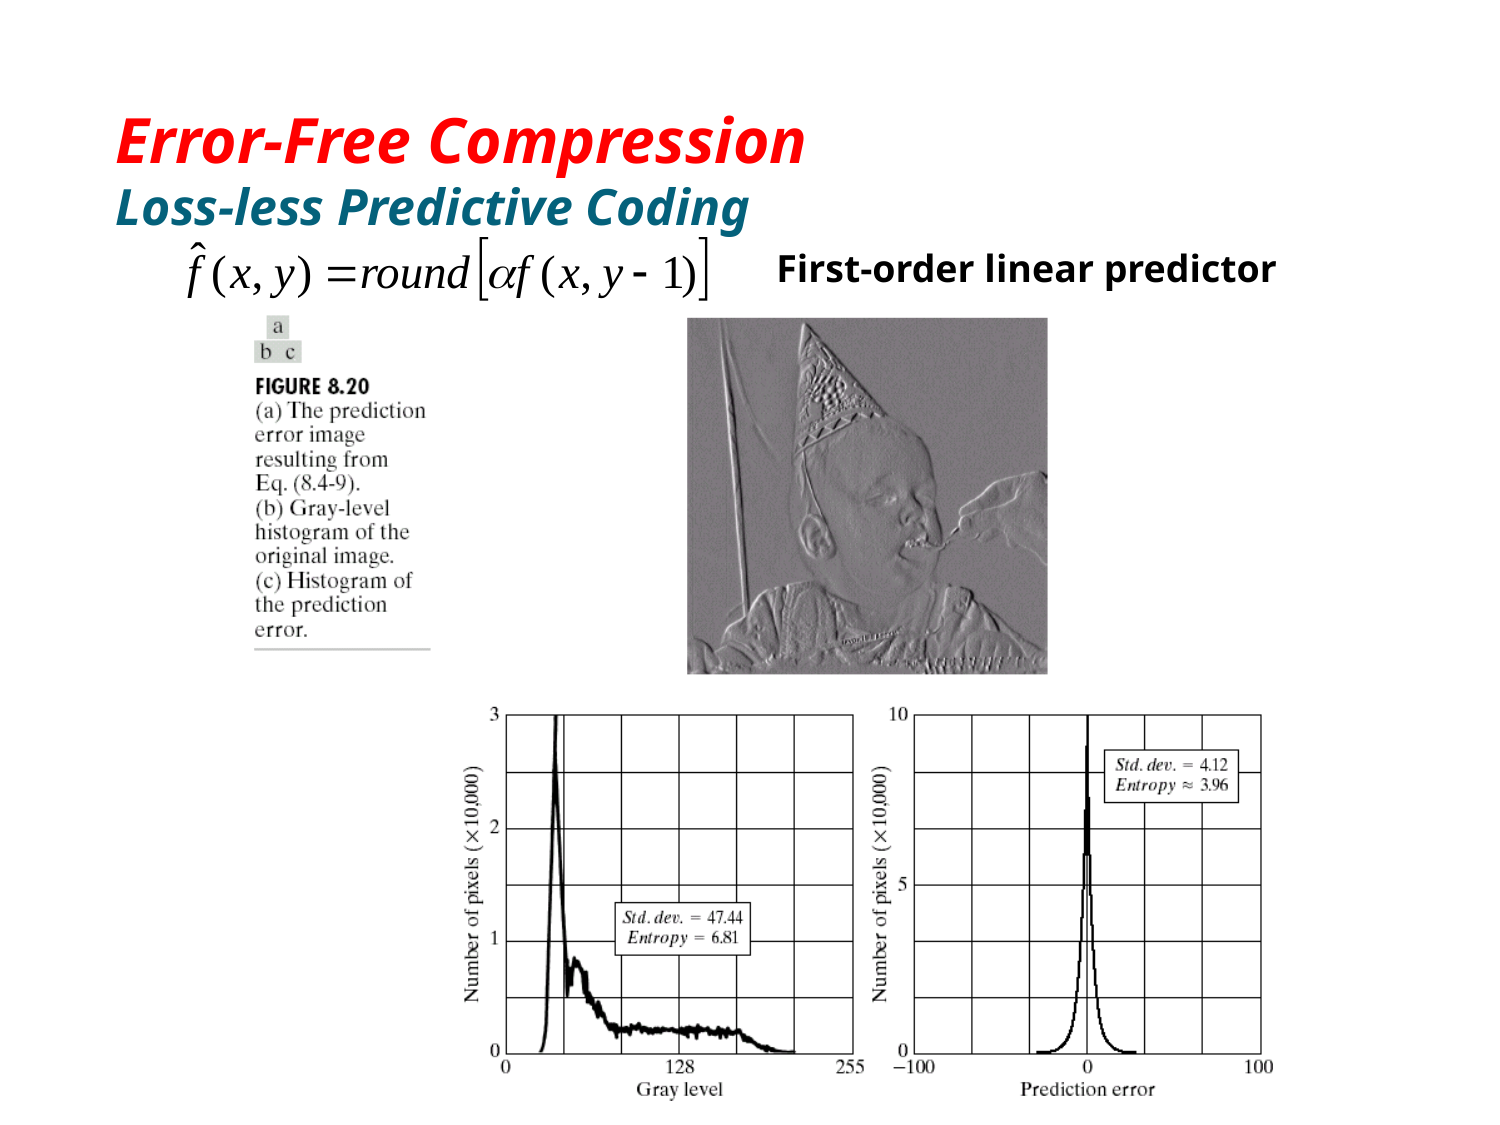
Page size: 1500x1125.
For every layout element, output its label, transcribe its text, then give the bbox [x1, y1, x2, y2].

text_box First-order linear predictor [761, 237, 1394, 299]
picture [248, 308, 1283, 1106]
chart [171, 234, 717, 309]
text_box Error-Free Compression Loss-less Predictive Coding [101, 55, 1377, 244]
